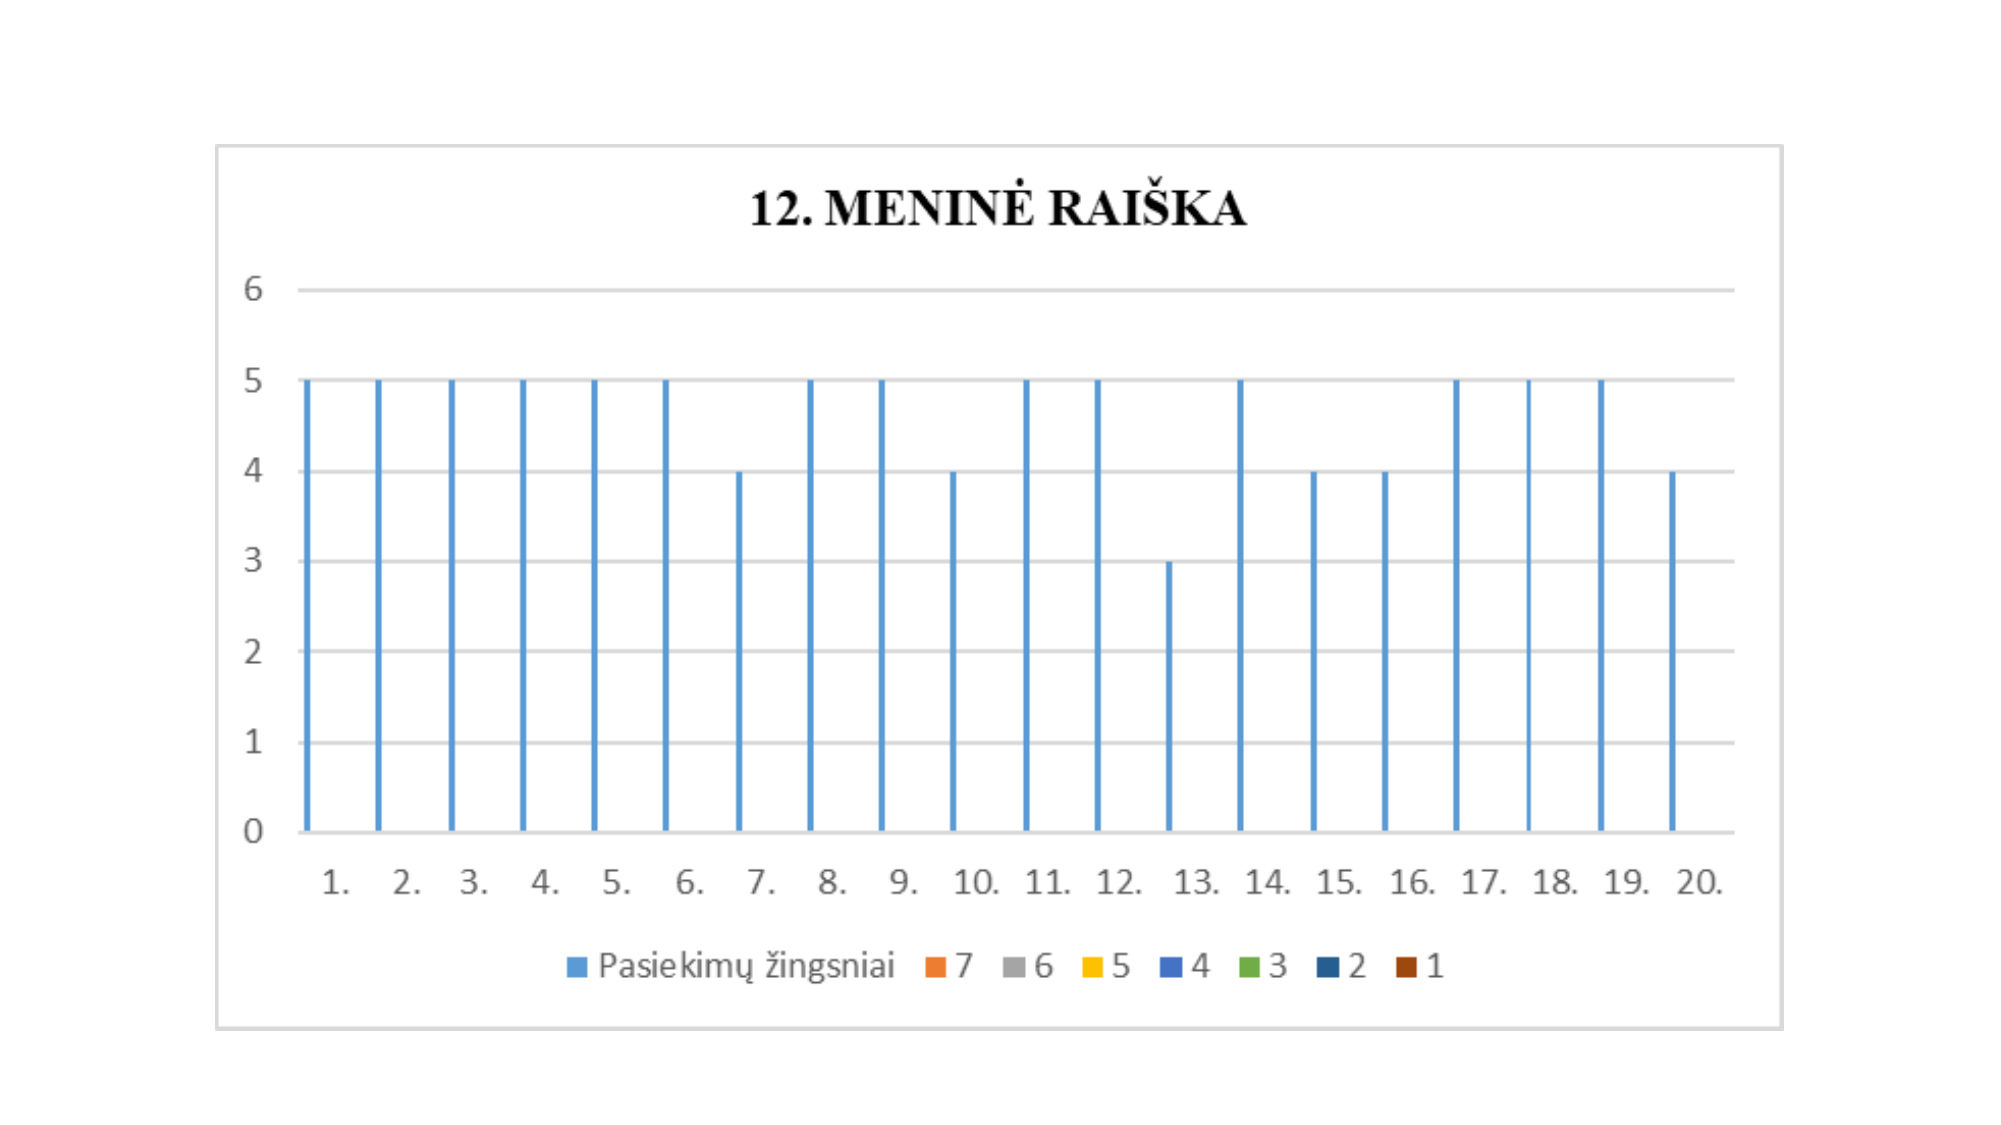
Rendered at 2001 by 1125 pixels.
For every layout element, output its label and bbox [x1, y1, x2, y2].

picture [215, 144, 1784, 1031]
